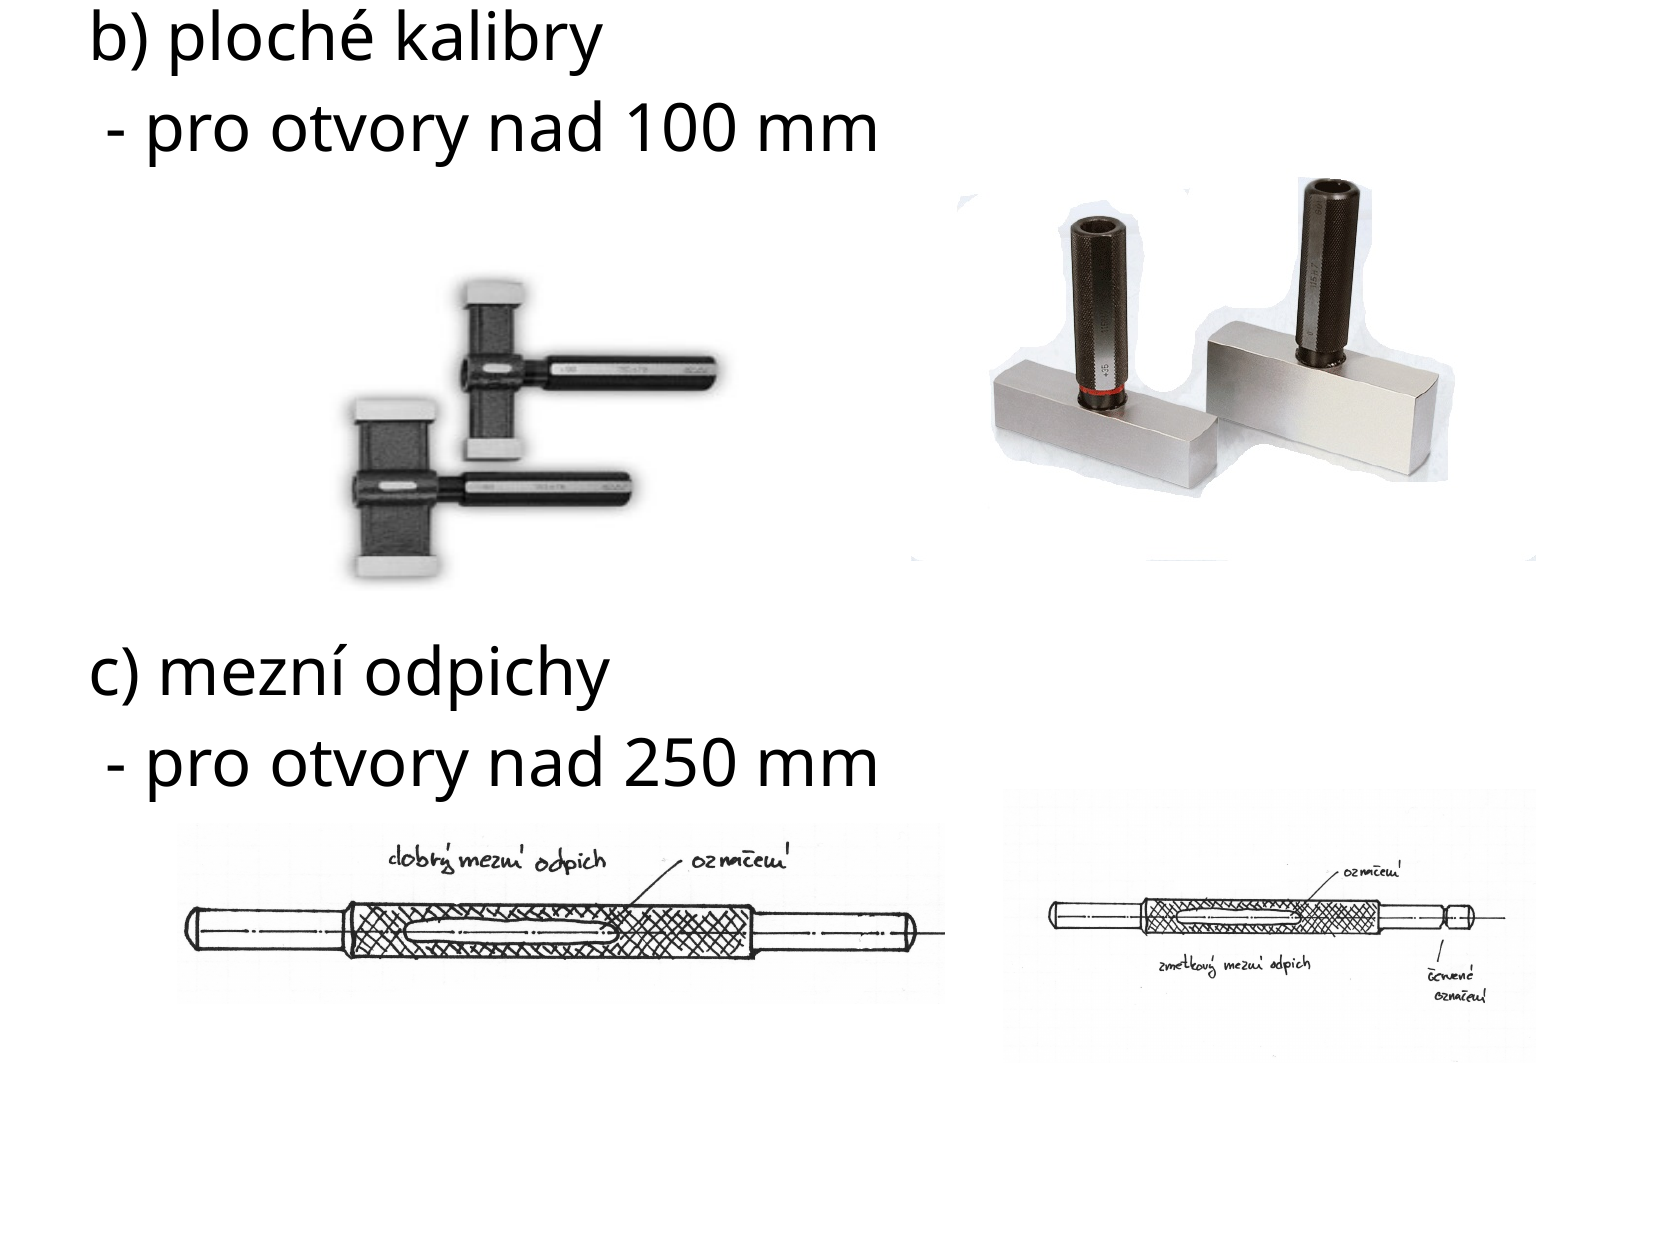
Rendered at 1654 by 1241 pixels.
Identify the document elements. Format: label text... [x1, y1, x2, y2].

picture [295, 265, 739, 591]
picture [911, 118, 1536, 562]
subtitle b) ploché kalibry - pro otvory nad 100 mm c) mezní odpichy - pro otvory nad 250 mm [88, 57, 1577, 1102]
picture [177, 823, 945, 1004]
picture [1003, 789, 1536, 1063]
